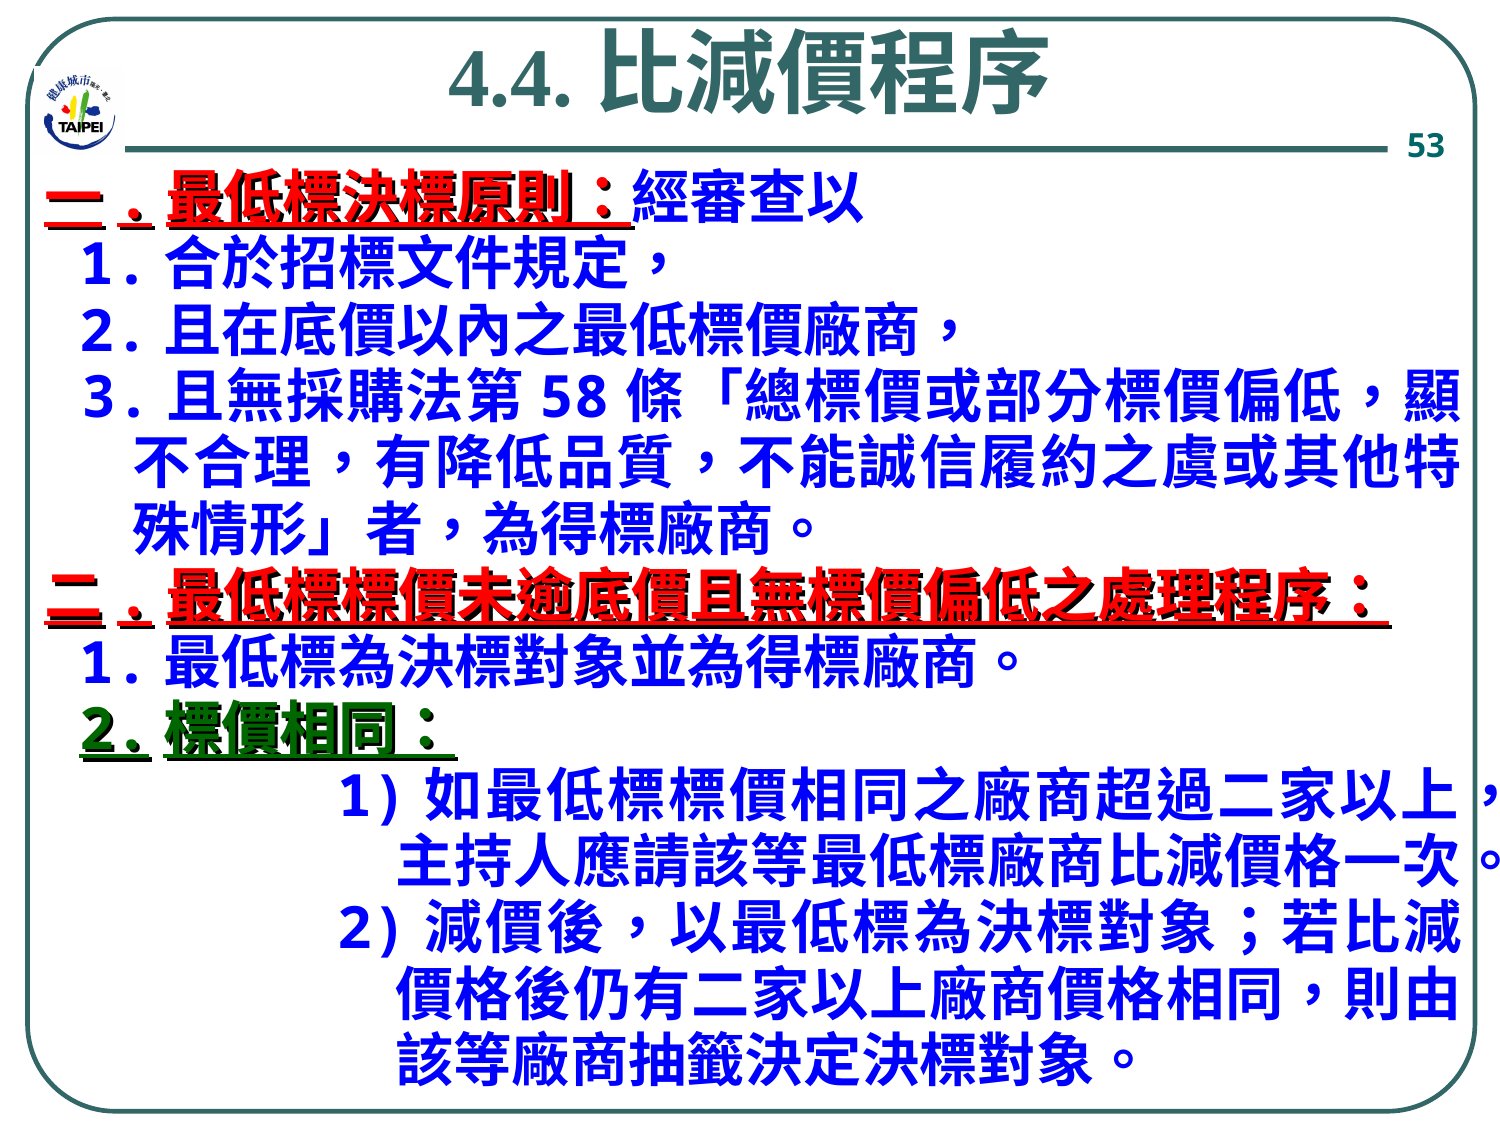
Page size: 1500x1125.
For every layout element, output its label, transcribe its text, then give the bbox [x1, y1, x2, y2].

title 4.4.比減價程序 [0, 0, 1500, 133]
text_box 一.最低標決標原則：經審查以 1.合於招標文件規定， 2.且在底價以內之最低標價廠商， 3.且無採購法第58條「總標價或部分標價偏低，顯不合理，有降低品質，不能誠信履約之虞或其他特殊情形」者，為得標廠商。 二.最低標標價未逾底價且無標價偏低之處理程序： 1.最低標為決標對象並為得標廠商。 2.標價相同： 1)如最低標標價相同之廠商超過二家以上，主持人應請該等最低標廠商比減價格一次。 2)減價後，以最低標為決標對象；若比減價格後仍有二家以上廠商價格相同，則由該等廠商抽籤決定決標對象。 [29, 158, 1477, 1103]
